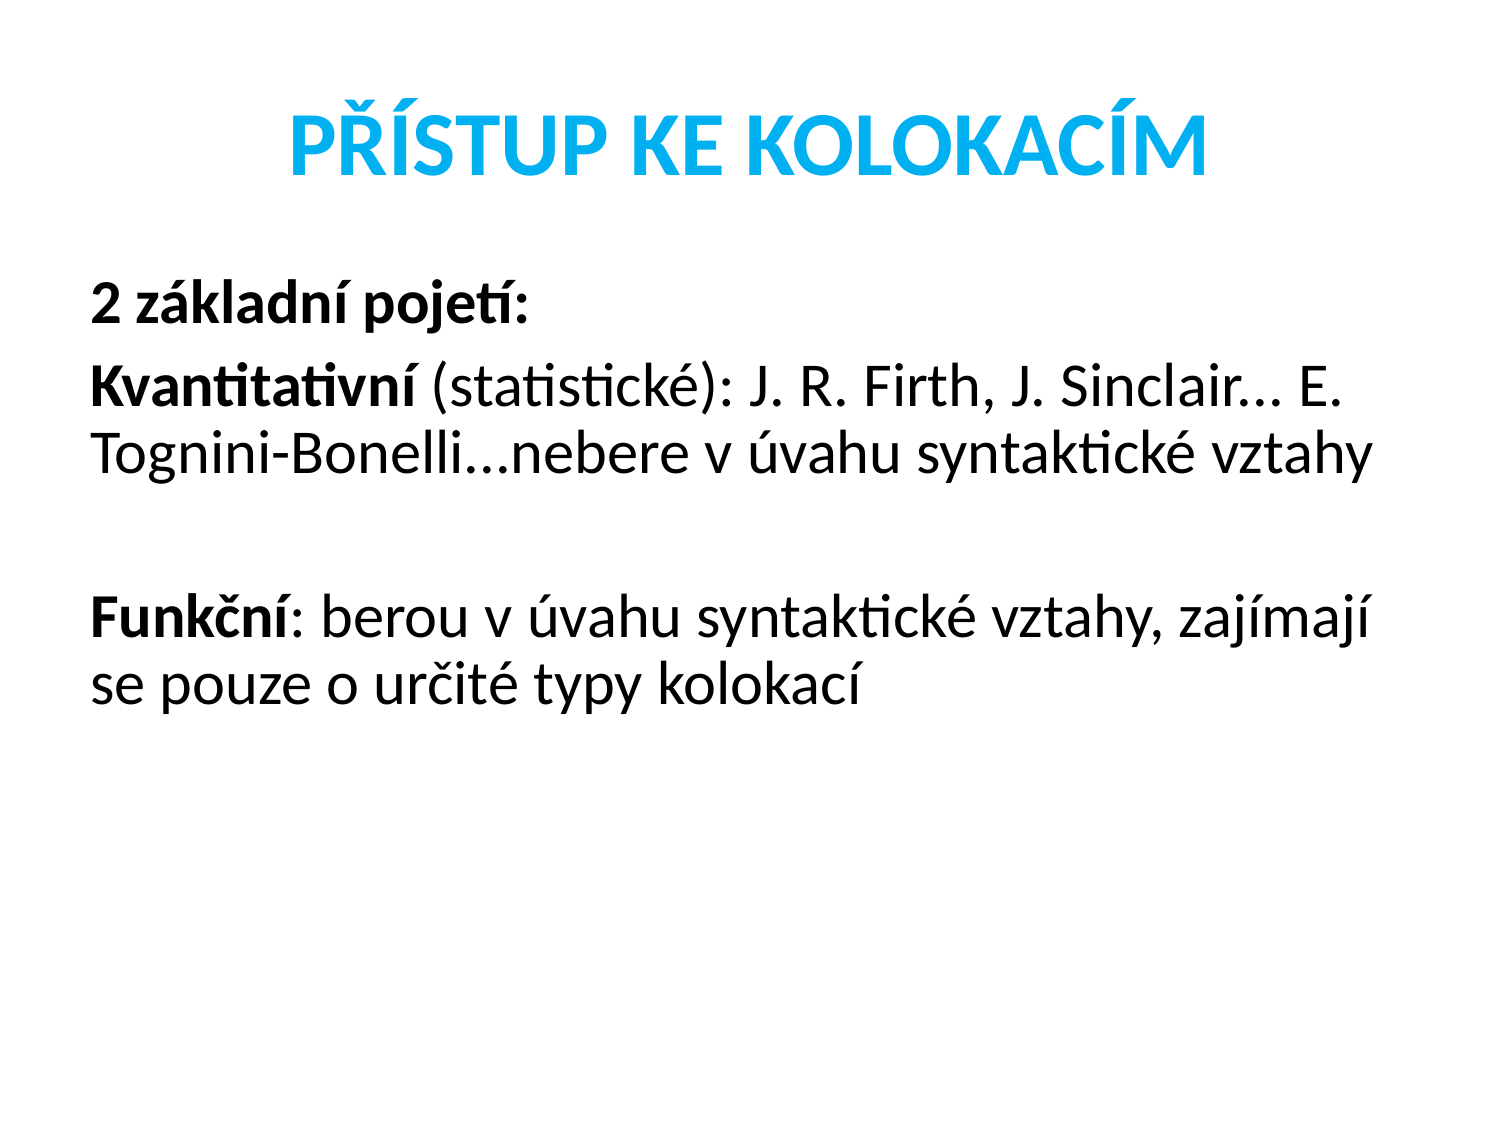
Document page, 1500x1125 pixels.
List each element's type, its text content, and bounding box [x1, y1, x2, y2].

title PŘÍSTUP KE KOLOKACÍM [75, 45, 1426, 233]
list 2 základní pojetí: Kvantitativní (statistické): J. R. Firth, J. Sinclair... E. Tognini-Bonelli...nebere v úvahu syntaktické vztahy Funkční: berou v úvahu syntaktické vztahy, zajímají se pouze o určité typy kolokací [75, 262, 1426, 1005]
